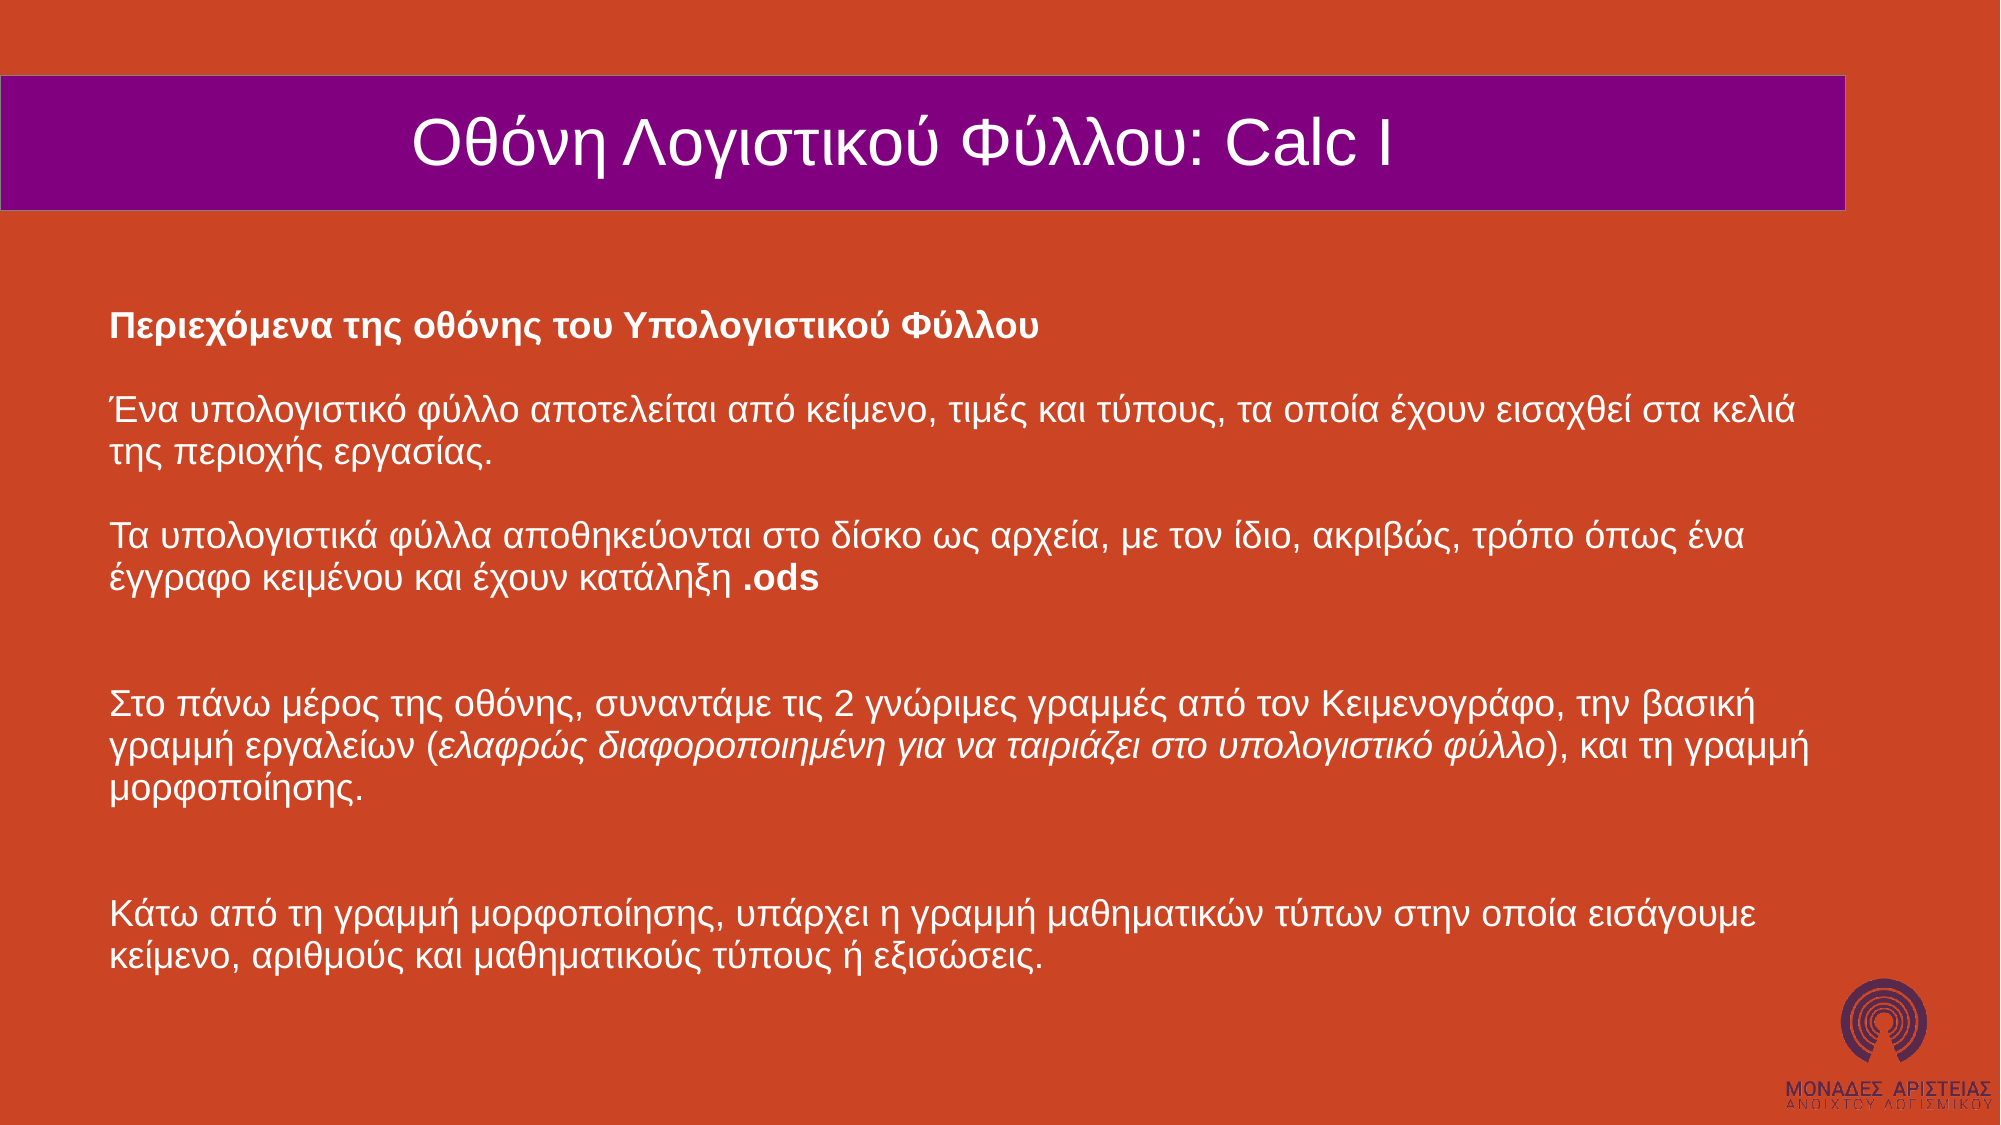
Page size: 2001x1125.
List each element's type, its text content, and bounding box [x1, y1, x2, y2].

text_box Περιεχόμενα της οθόνης του Υπολογιστικού Φύλλου Ένα υπολογιστικό φύλλο αποτελείται από κείμενο, τιμές και τύπους, τα οποία έχουν εισαχθεί στα κελιά της περιοχής εργασίας. Τα υπολογιστικά φύλλα αποθηκεύονται στο δίσκο ως αρχεία, με τον ίδιο, ακριβώς, τρόπο όπως ένα έγγραφο κειμένου και έχουν κατάληξη .ods Στο πάνω μέρος της οθόνης, συναντάμε τις 2 γνώριμες γραμμές από τον Κειμενογράφο, την βασική γραμμή εργαλείων (ελαφρώς διαφοροποιημένη για να ταιριάζει στο υπολογιστικό φύλλο), και τη γραμμή μορφοποίησης. Κάτω από τη γραμμή μορφοποίησης, υπάρχει η γραμμή μαθηματικών τύπων στην οποία εισάγουμε κείμενο, αριθμούς και μαθηματικούς τύπους ή εξισώσεις. [94, 254, 1846, 1026]
text_box Οθόνη Λογιστικού Φύλλου: Calc Ι [0, 75, 1846, 211]
picture [1785, 978, 1992, 1111]
